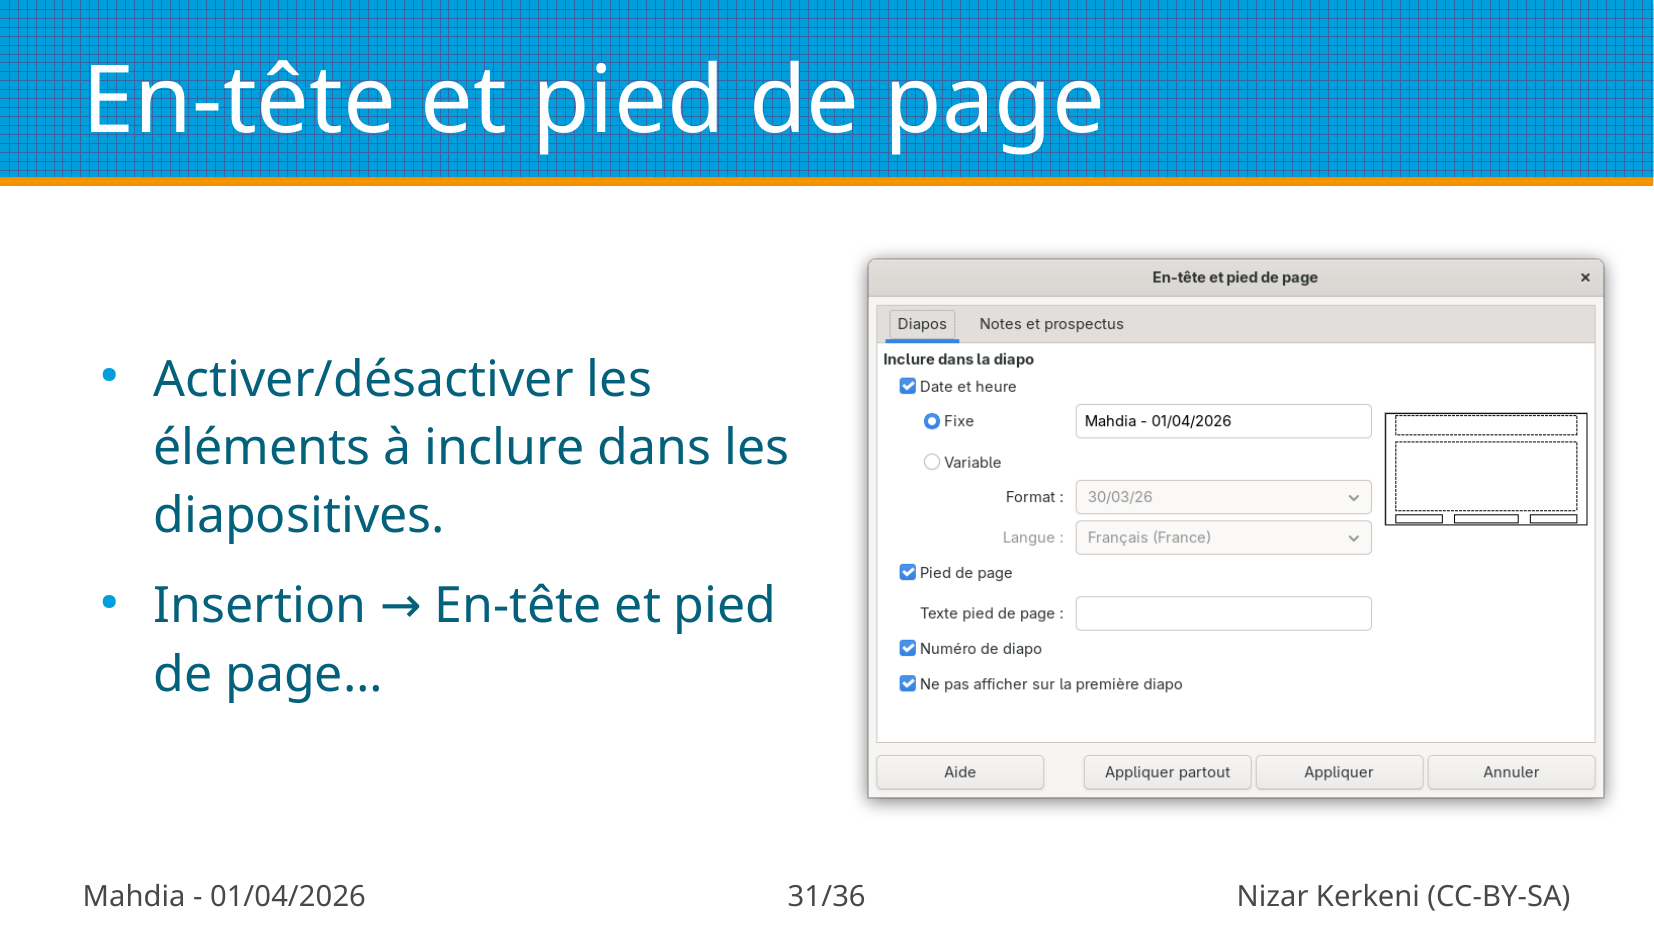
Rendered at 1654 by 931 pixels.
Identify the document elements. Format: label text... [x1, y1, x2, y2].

picture [842, 236, 1630, 827]
title En-tête et pied de page [82, 14, 1571, 178]
list Activer/désactiver les éléments à inclure dans les diapositives. Insertion → En-tête et pied de page… [82, 236, 842, 813]
